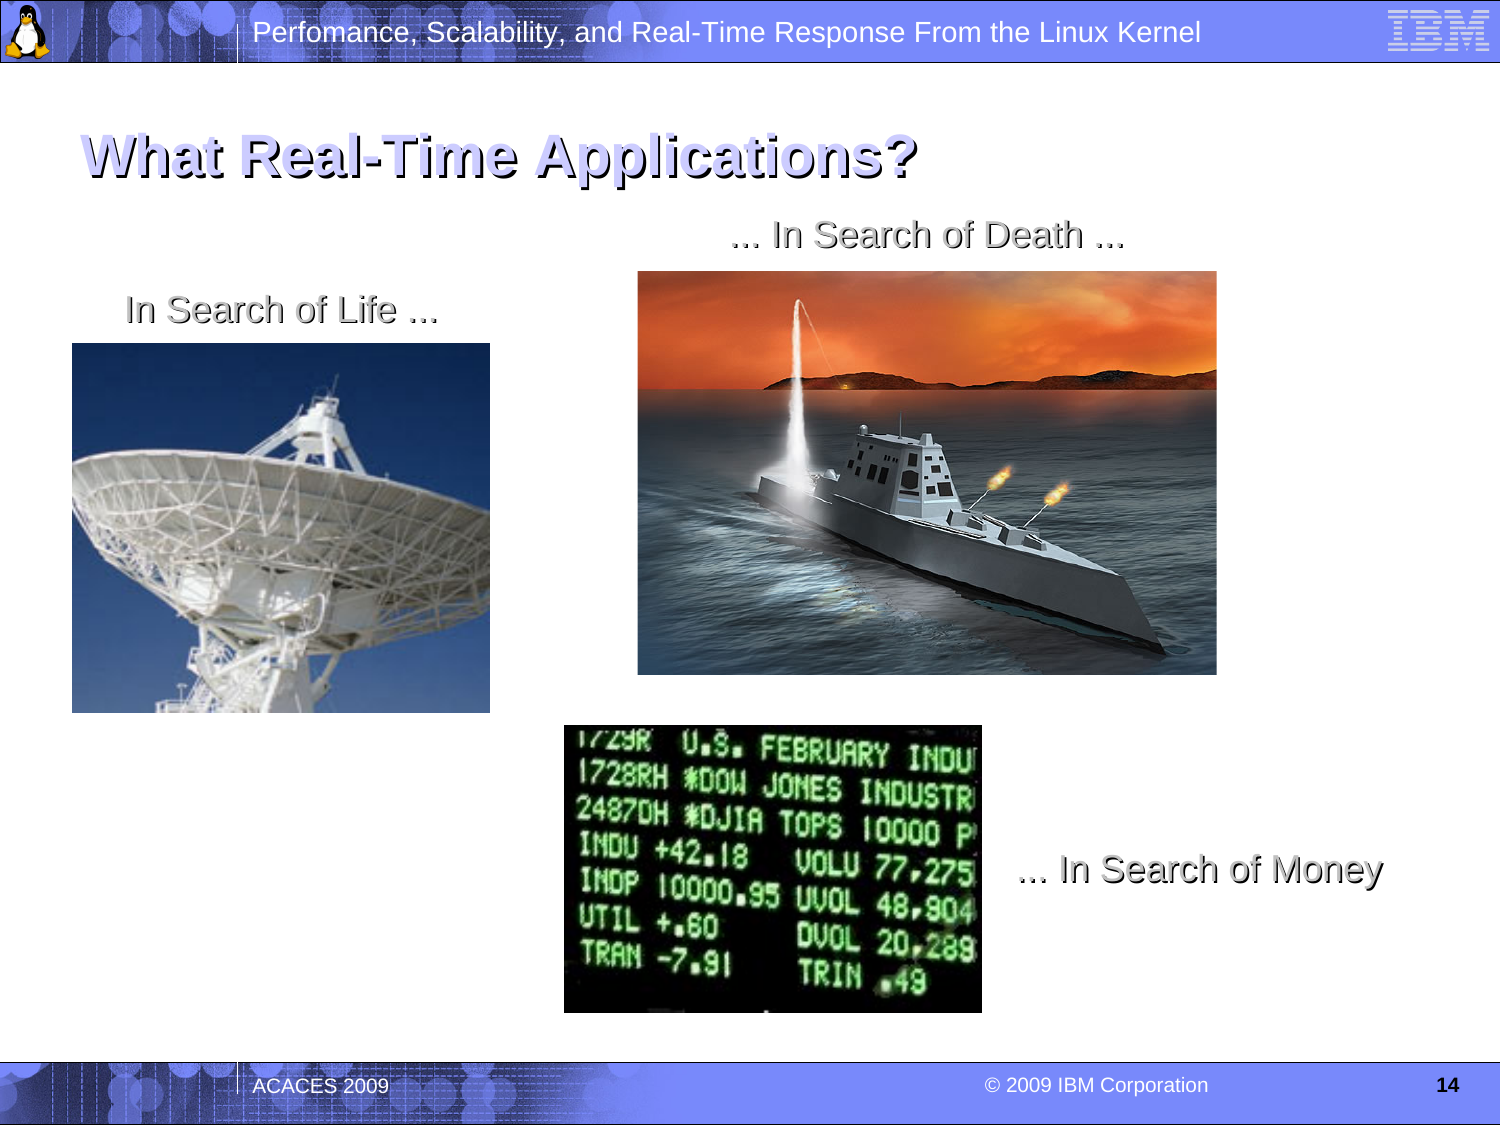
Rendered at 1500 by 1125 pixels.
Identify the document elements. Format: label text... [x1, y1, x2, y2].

text_box ... In Search of Death ... [714, 205, 1141, 263]
picture [0, 1063, 1500, 1124]
title What Real-Time Applications? [79, 116, 1433, 199]
picture [637, 271, 1217, 676]
picture [564, 725, 982, 1013]
picture [72, 343, 490, 713]
text_box In Search of Life ... [109, 280, 454, 338]
text_box ... In Search of Money [1001, 840, 1398, 898]
picture [1, 1, 1500, 62]
